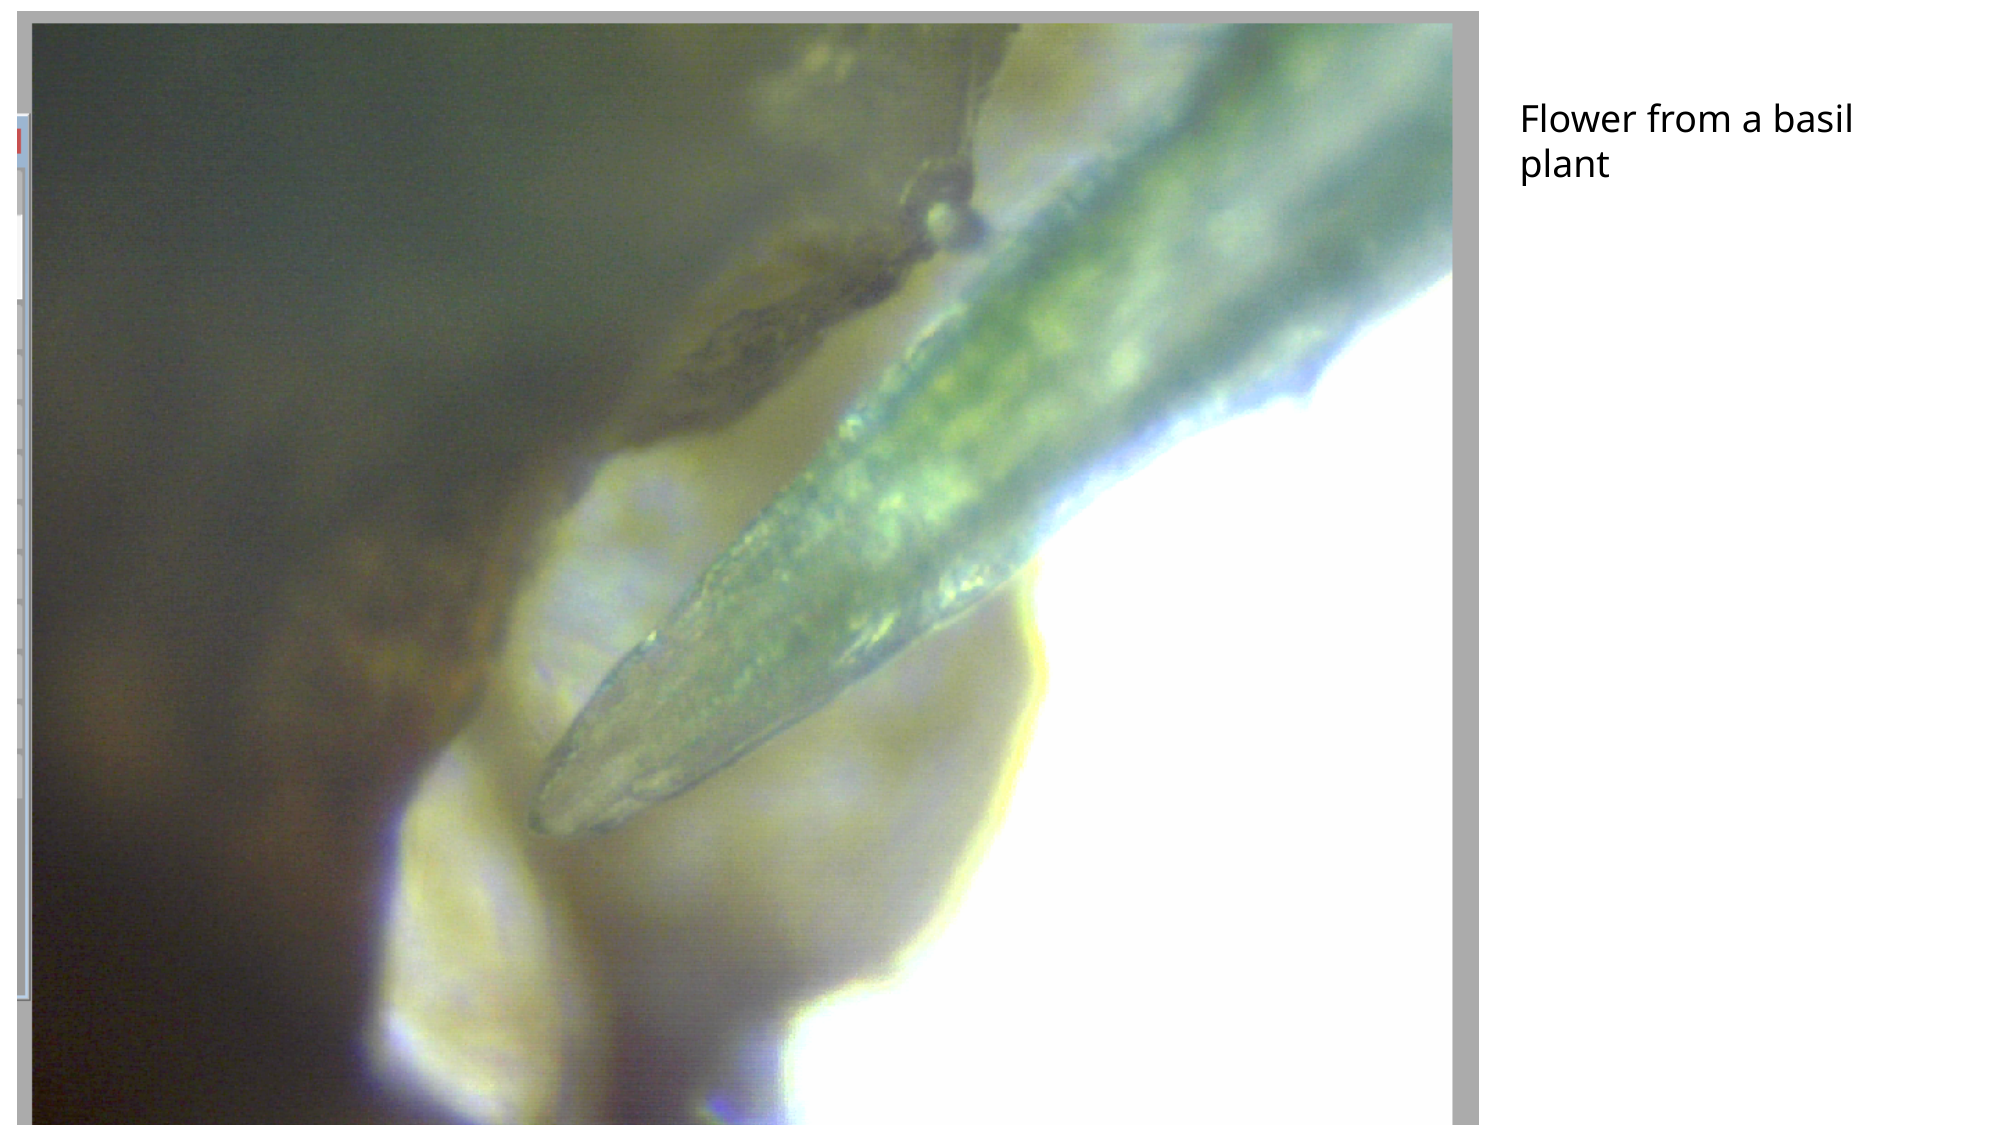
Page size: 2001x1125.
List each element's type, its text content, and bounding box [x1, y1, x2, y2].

picture [17, 11, 1479, 1125]
text_box Flower from a basil plant [1504, 86, 1967, 148]
